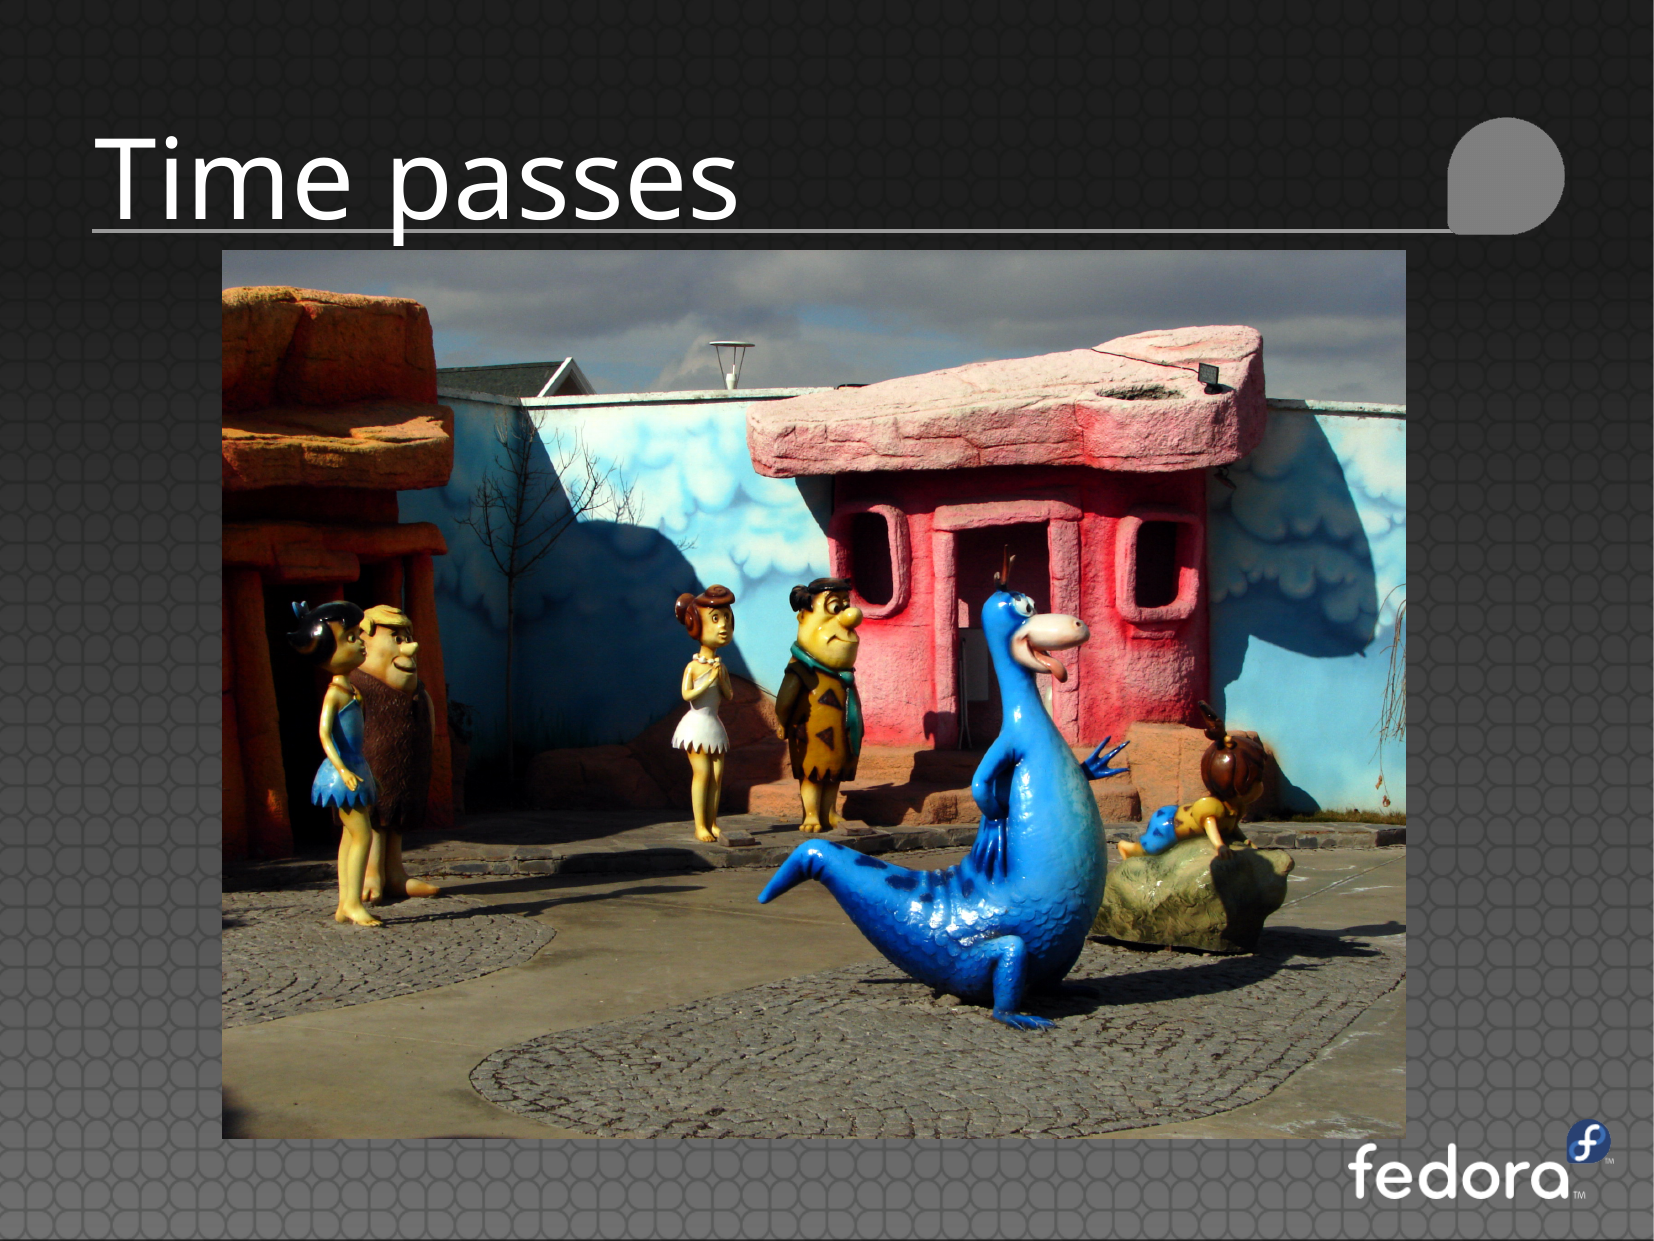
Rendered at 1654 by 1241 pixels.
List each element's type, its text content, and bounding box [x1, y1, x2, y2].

title Time passes [94, 100, 1426, 251]
picture [0, 0, 1654, 1241]
